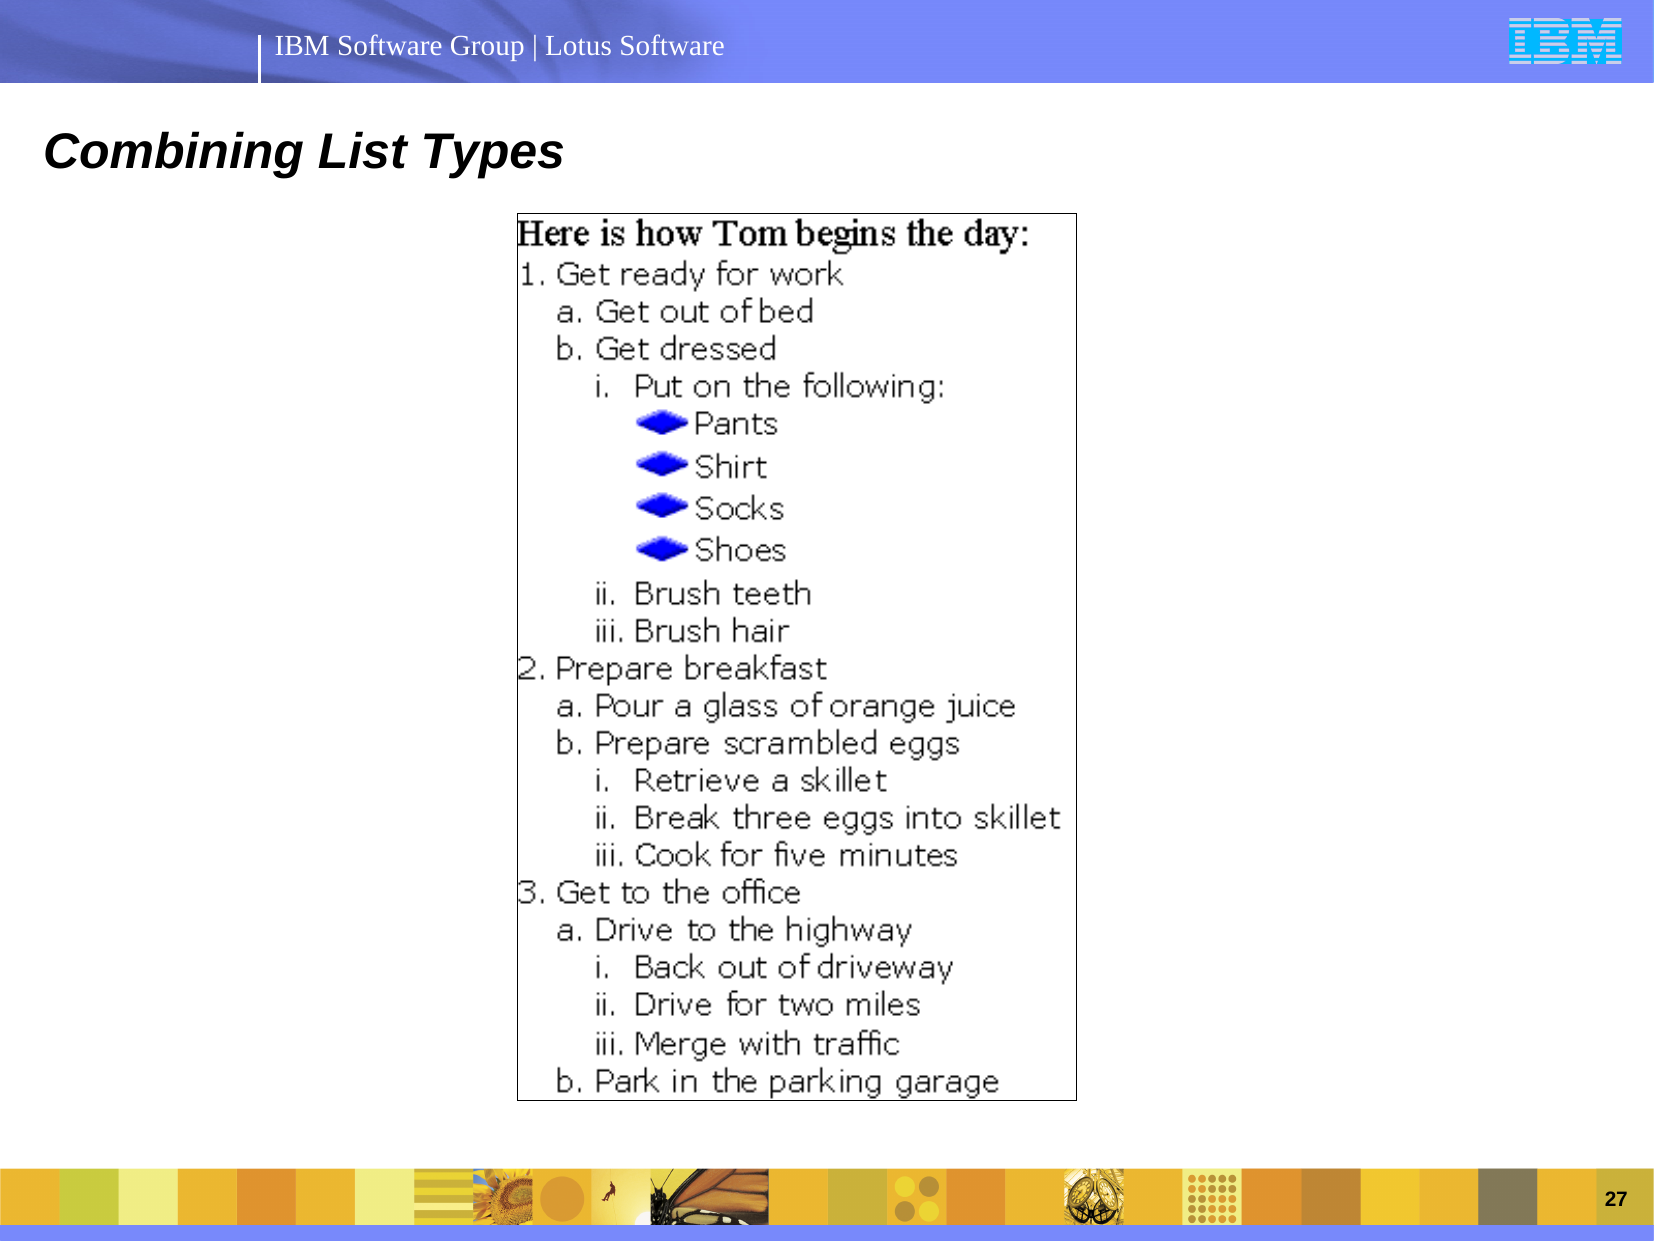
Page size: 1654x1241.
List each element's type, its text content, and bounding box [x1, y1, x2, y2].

picture [0, 1168, 1654, 1225]
picture [0, 0, 1654, 83]
title Combining List Types [28, 117, 1520, 224]
picture [517, 224, 1077, 1101]
